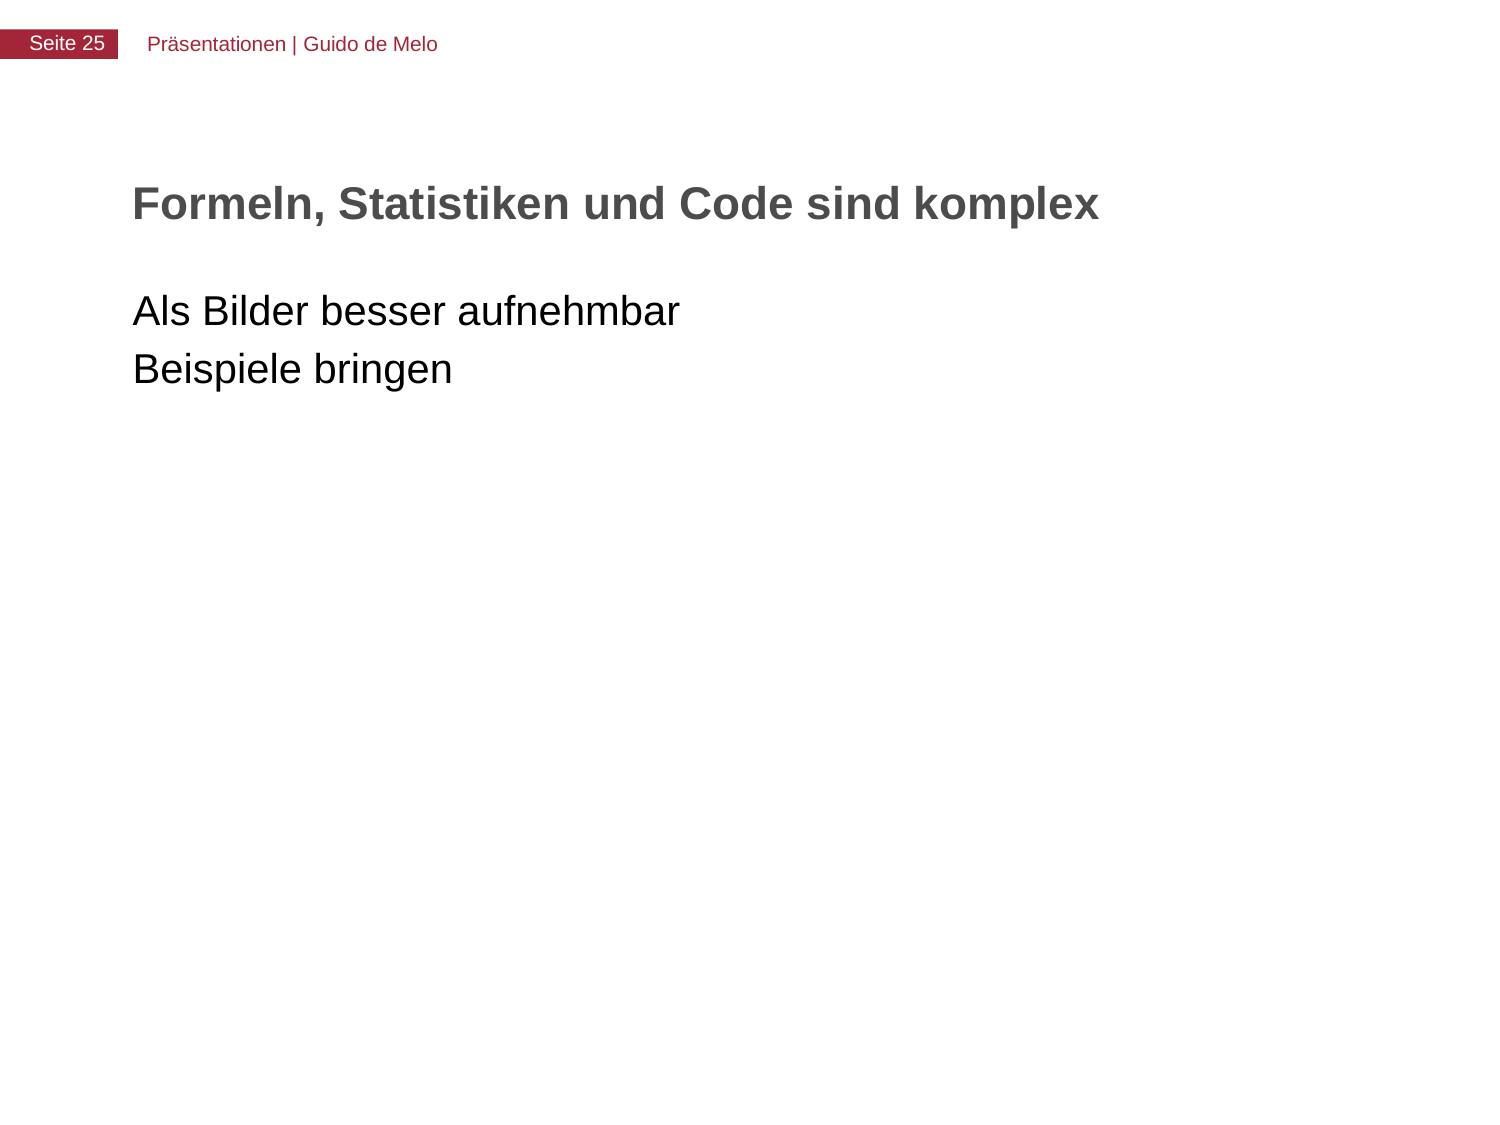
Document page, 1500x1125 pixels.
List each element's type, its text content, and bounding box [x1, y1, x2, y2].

title Formeln, Statistiken und Code sind komplex [132, 149, 1413, 258]
list Als Bilder besser aufnehmbar Beispiele bringen [132, 287, 1371, 888]
